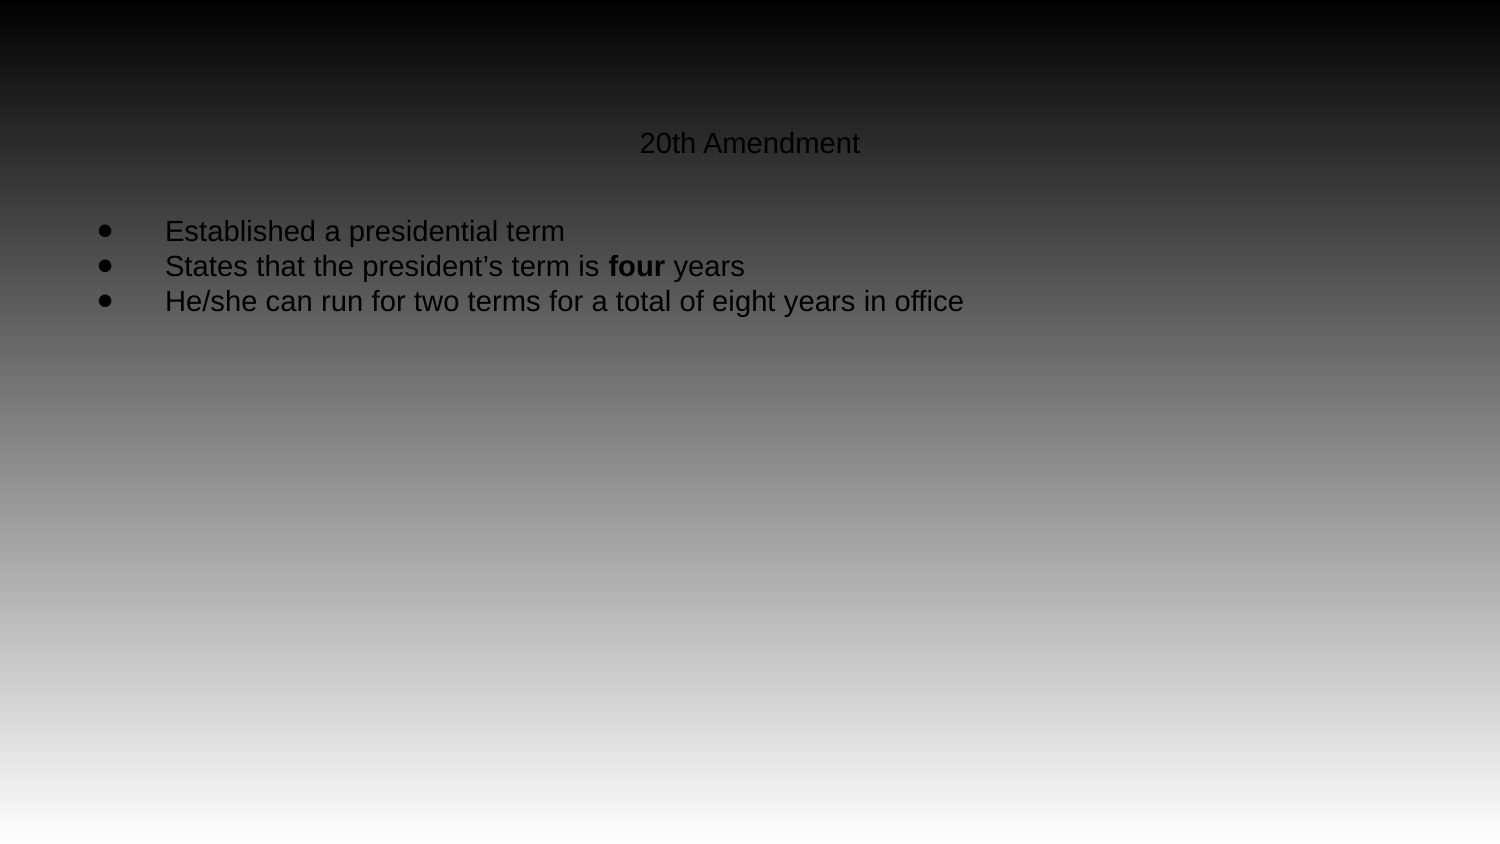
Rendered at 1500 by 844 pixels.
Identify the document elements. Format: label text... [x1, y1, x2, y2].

list Established a presidential term States that the president’s term is four years He/she can run for two terms for a total of eight years in office [75, 196, 1425, 808]
title 20th Amendment [75, 33, 1425, 175]
